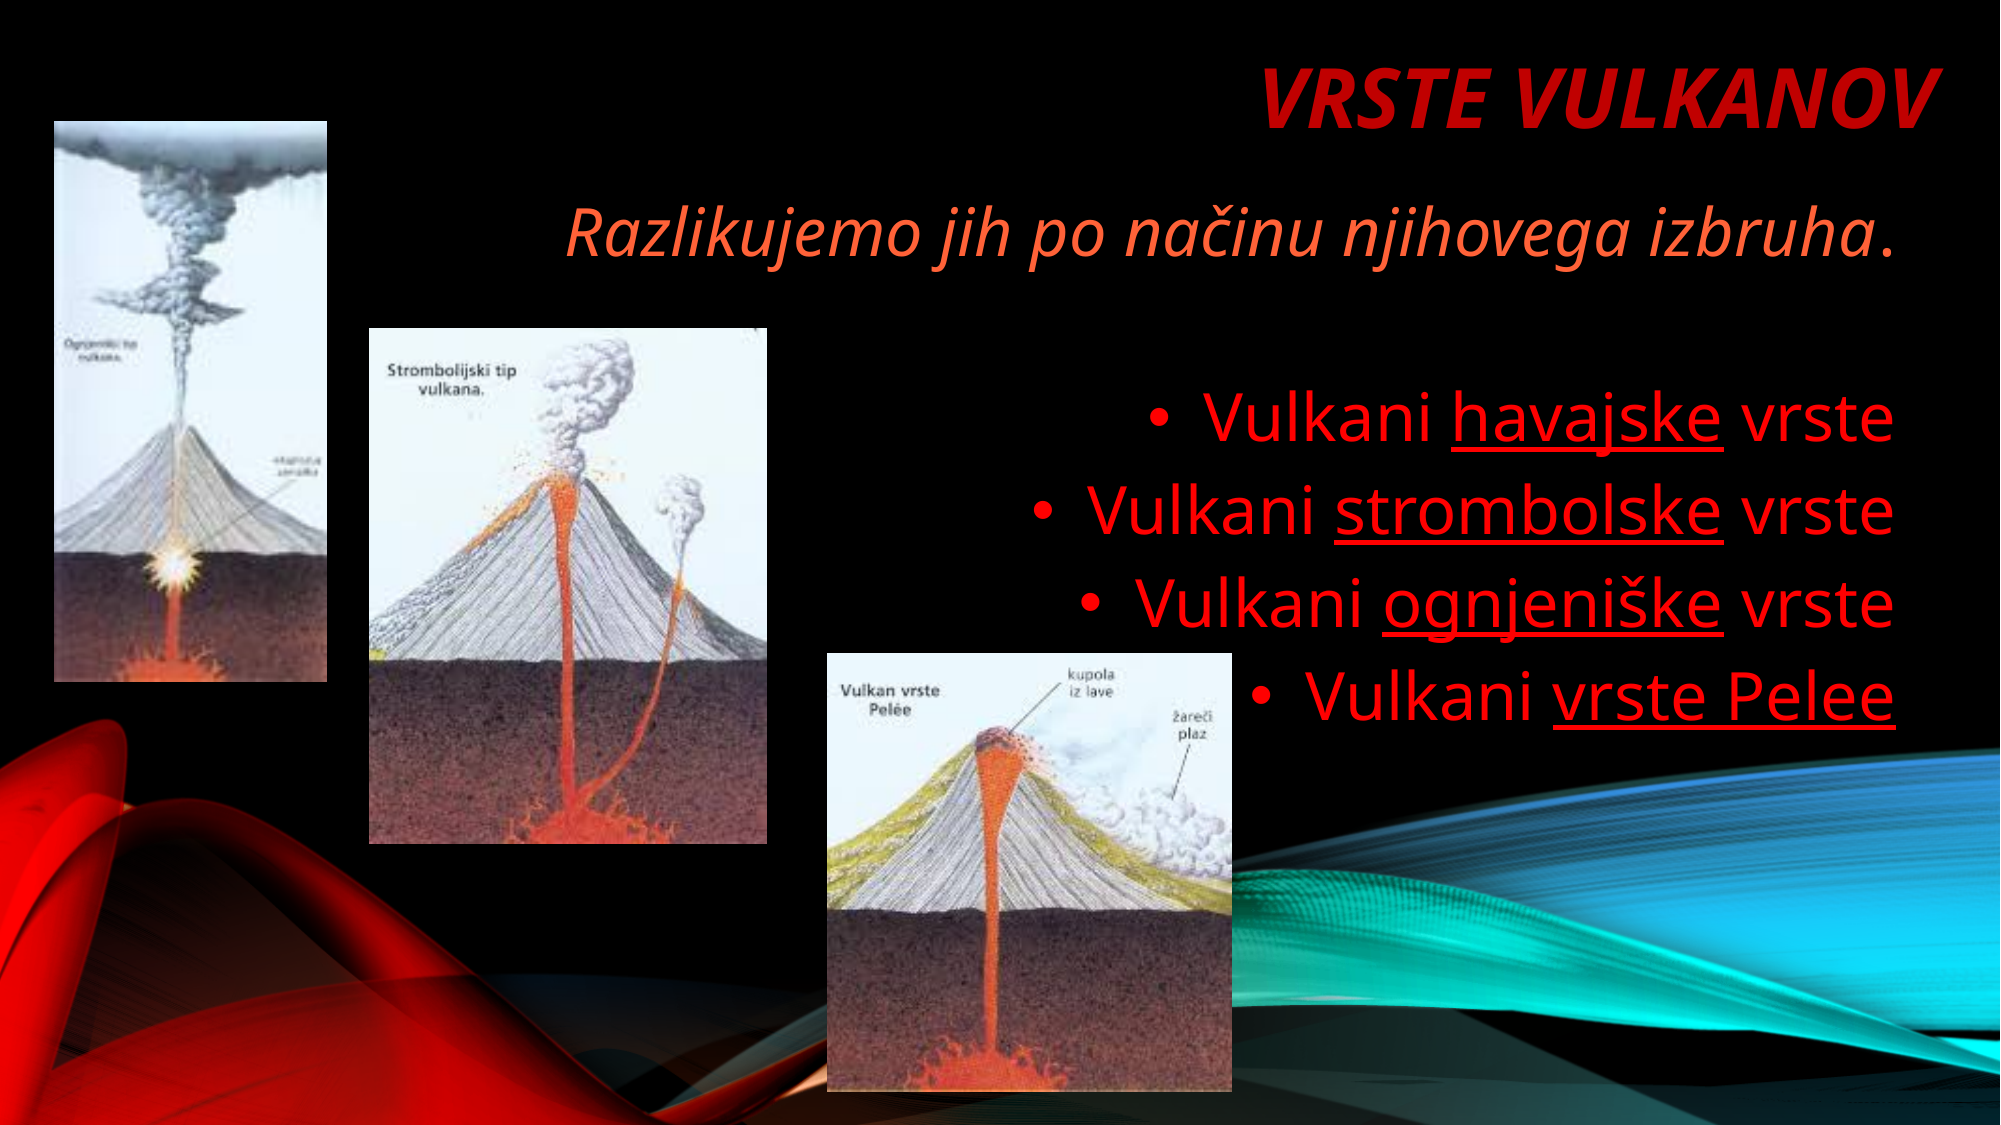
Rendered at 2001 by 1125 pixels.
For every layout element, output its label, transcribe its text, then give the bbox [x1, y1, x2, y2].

list Razlikujemo jih po načinu njihovega izbruha. Vulkani havajske vrste Vulkani strombolske vrste Vulkani ognjeniške vrste Vulkani vrste Pelee [190, 191, 1912, 878]
picture [369, 328, 767, 844]
picture [54, 121, 327, 682]
picture [0, 653, 2000, 1125]
title Vrste vulkanov [176, 0, 1952, 154]
